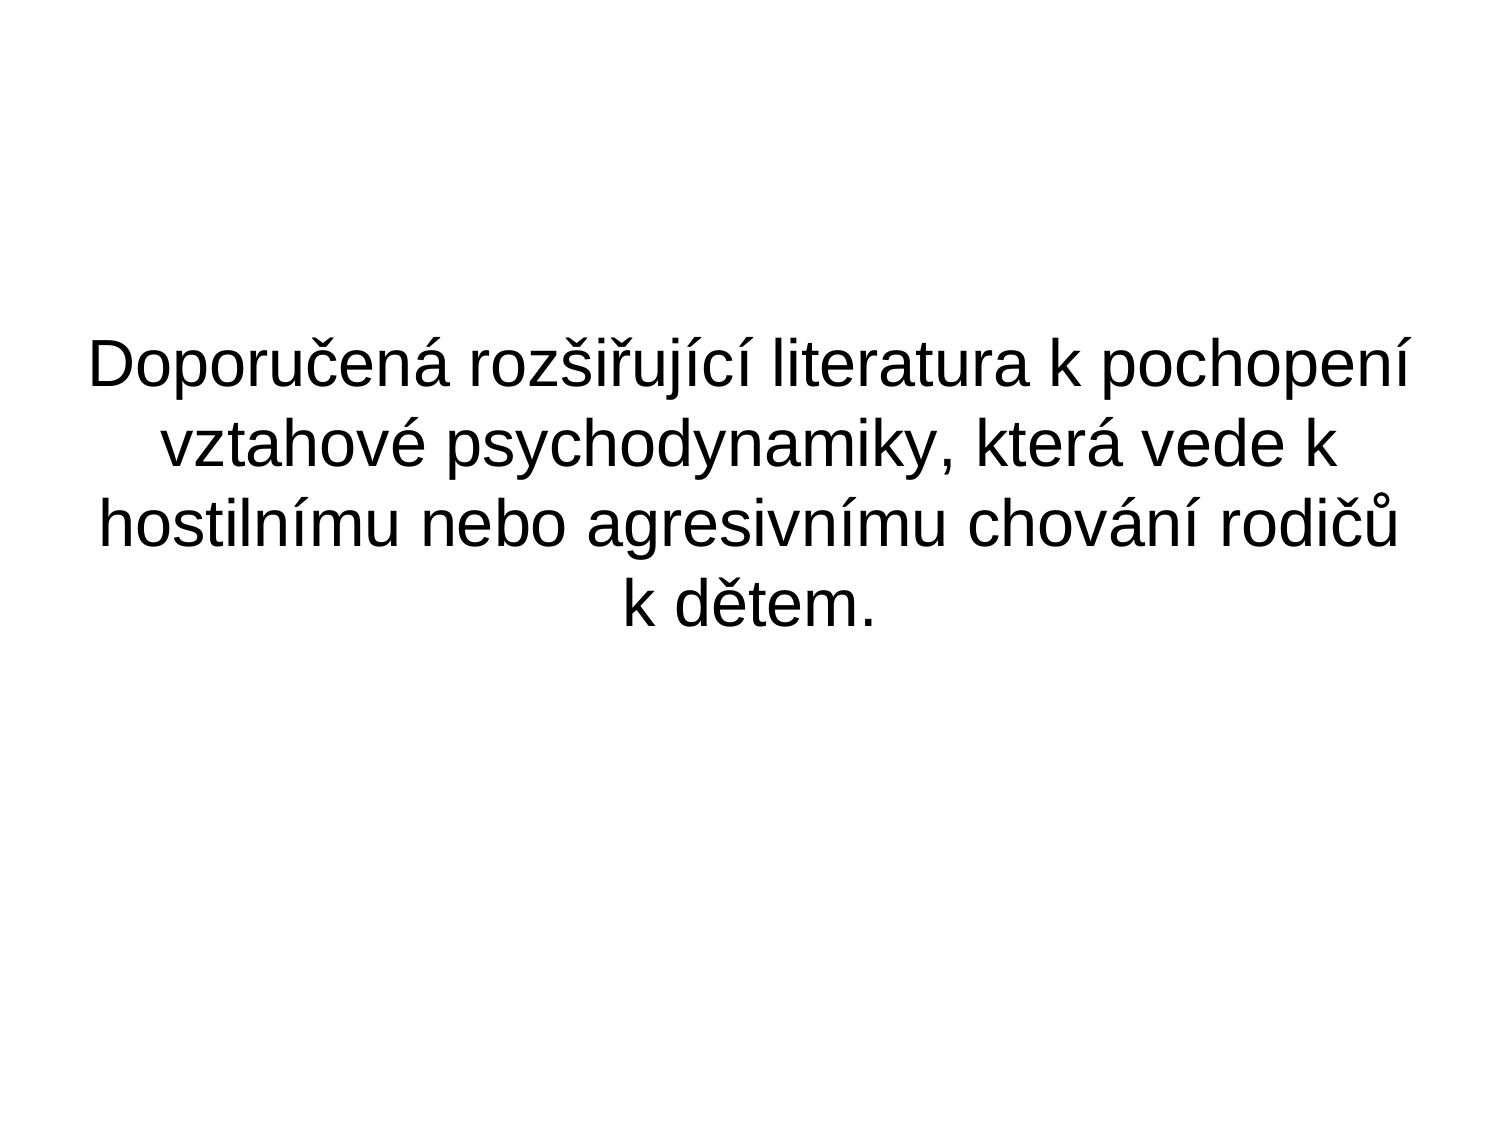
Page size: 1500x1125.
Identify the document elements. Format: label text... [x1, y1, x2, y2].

subtitle Doporučená rozšiřující literatura k pochopení vztahové psychodynamiky, která vede k hostilnímu nebo agresivnímu chování rodičů k dětem. [75, 45, 1426, 915]
